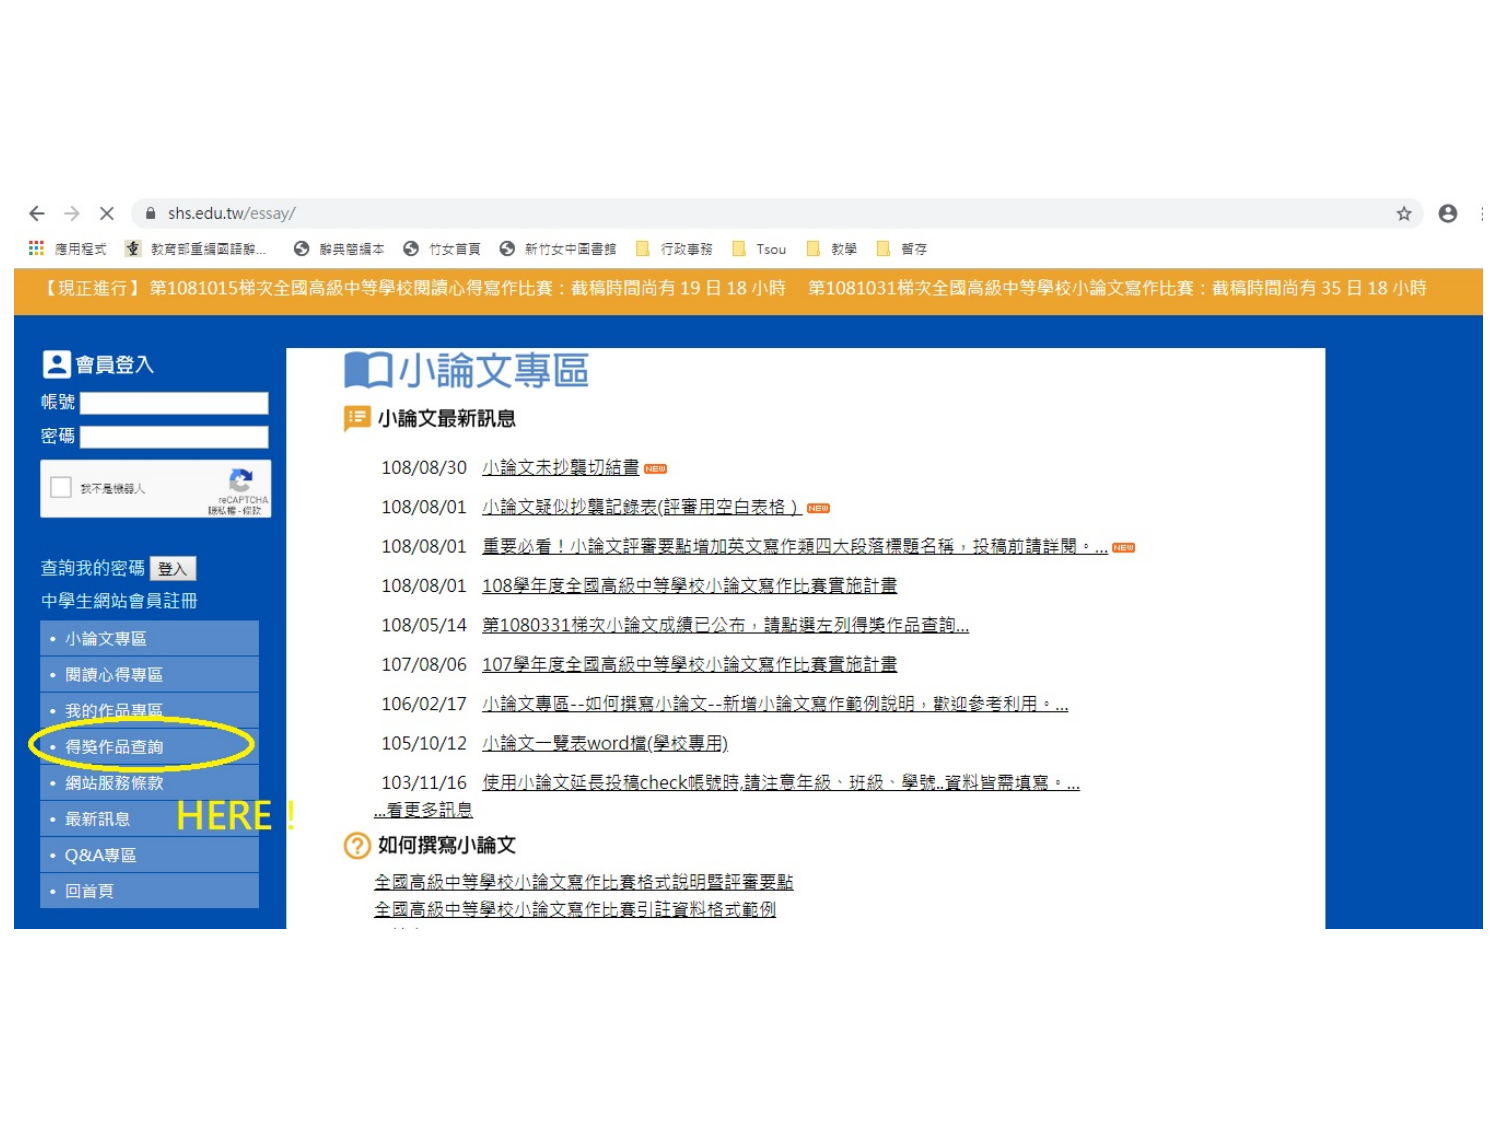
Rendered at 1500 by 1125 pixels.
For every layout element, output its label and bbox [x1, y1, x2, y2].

picture [14, 196, 1483, 929]
